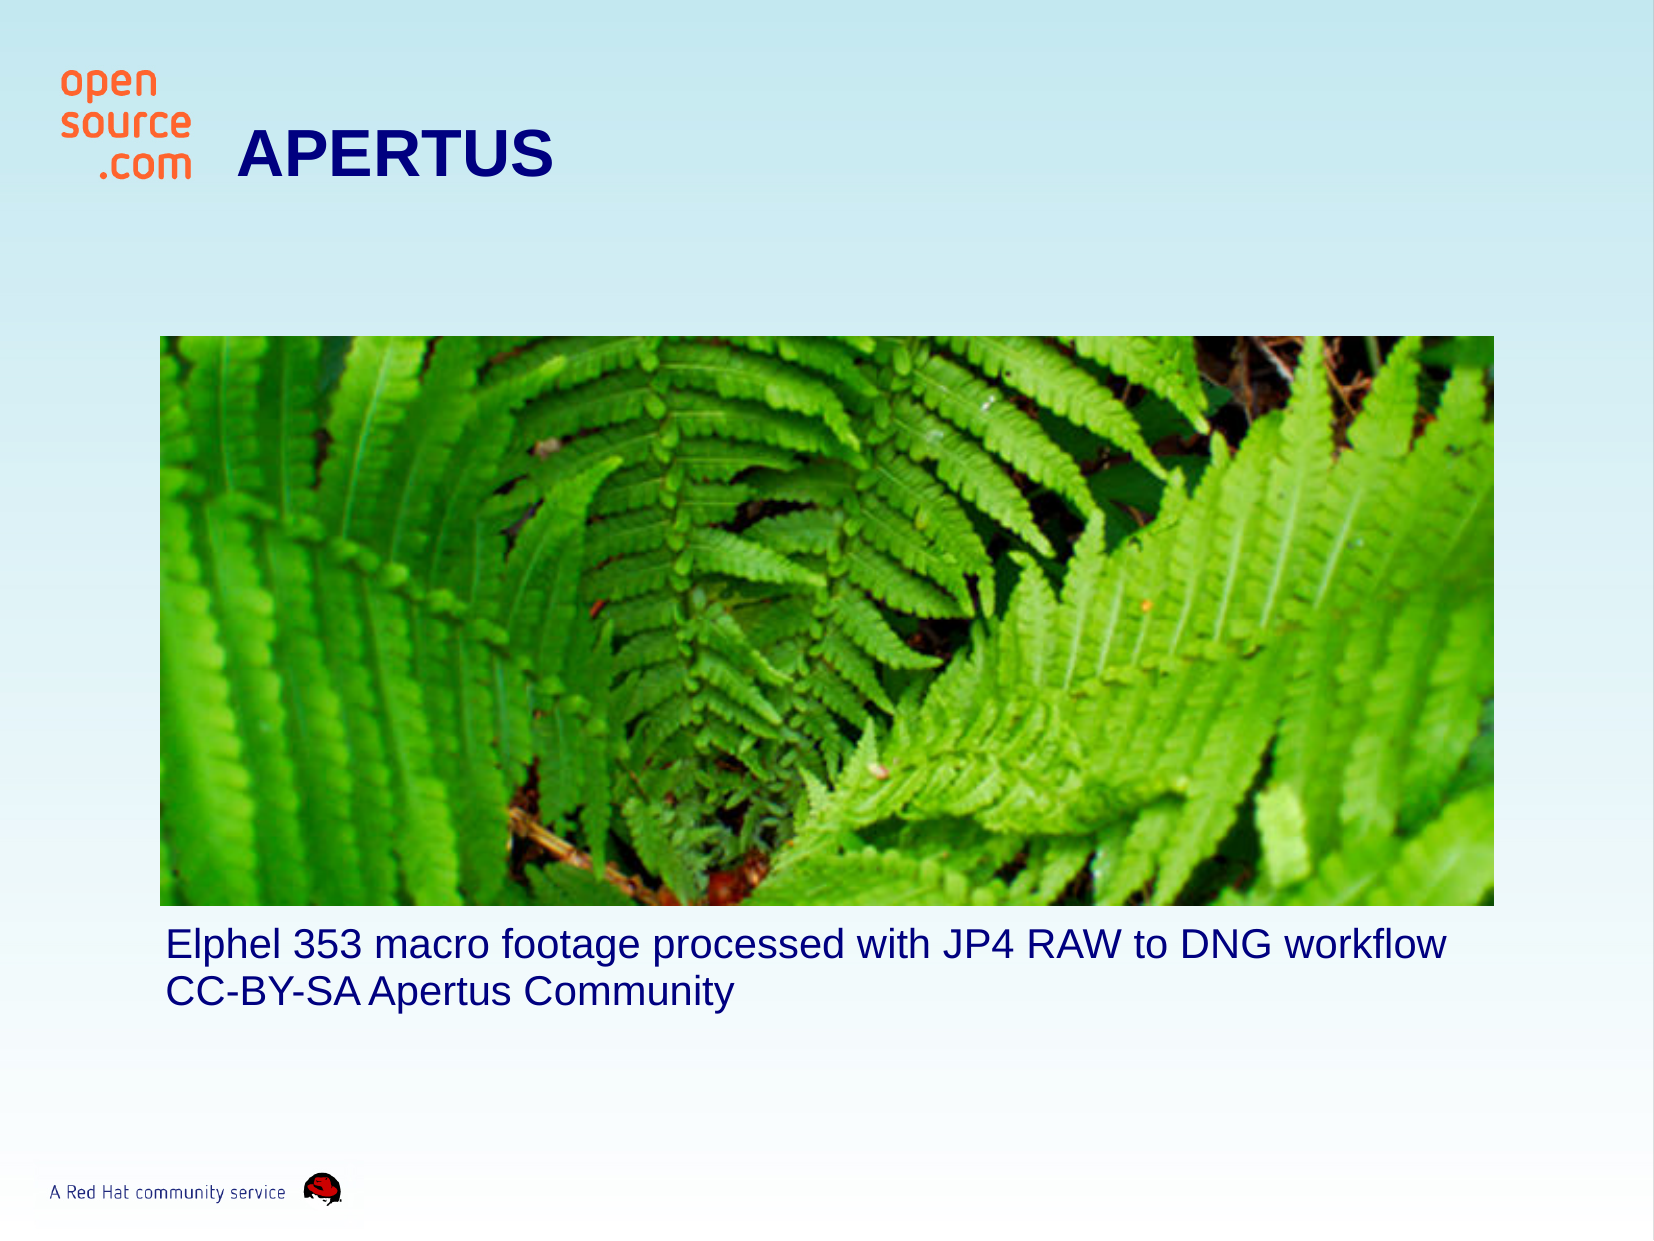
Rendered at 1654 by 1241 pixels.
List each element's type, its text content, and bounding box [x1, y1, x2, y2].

subtitle Elphel 353 macro footage processed with JP4 RAW to DNG workflow CC-BY-SA Apertus Community [165, 445, 1654, 1241]
picture [0, 0, 1654, 1241]
title APERTUS [236, 49, 1654, 257]
